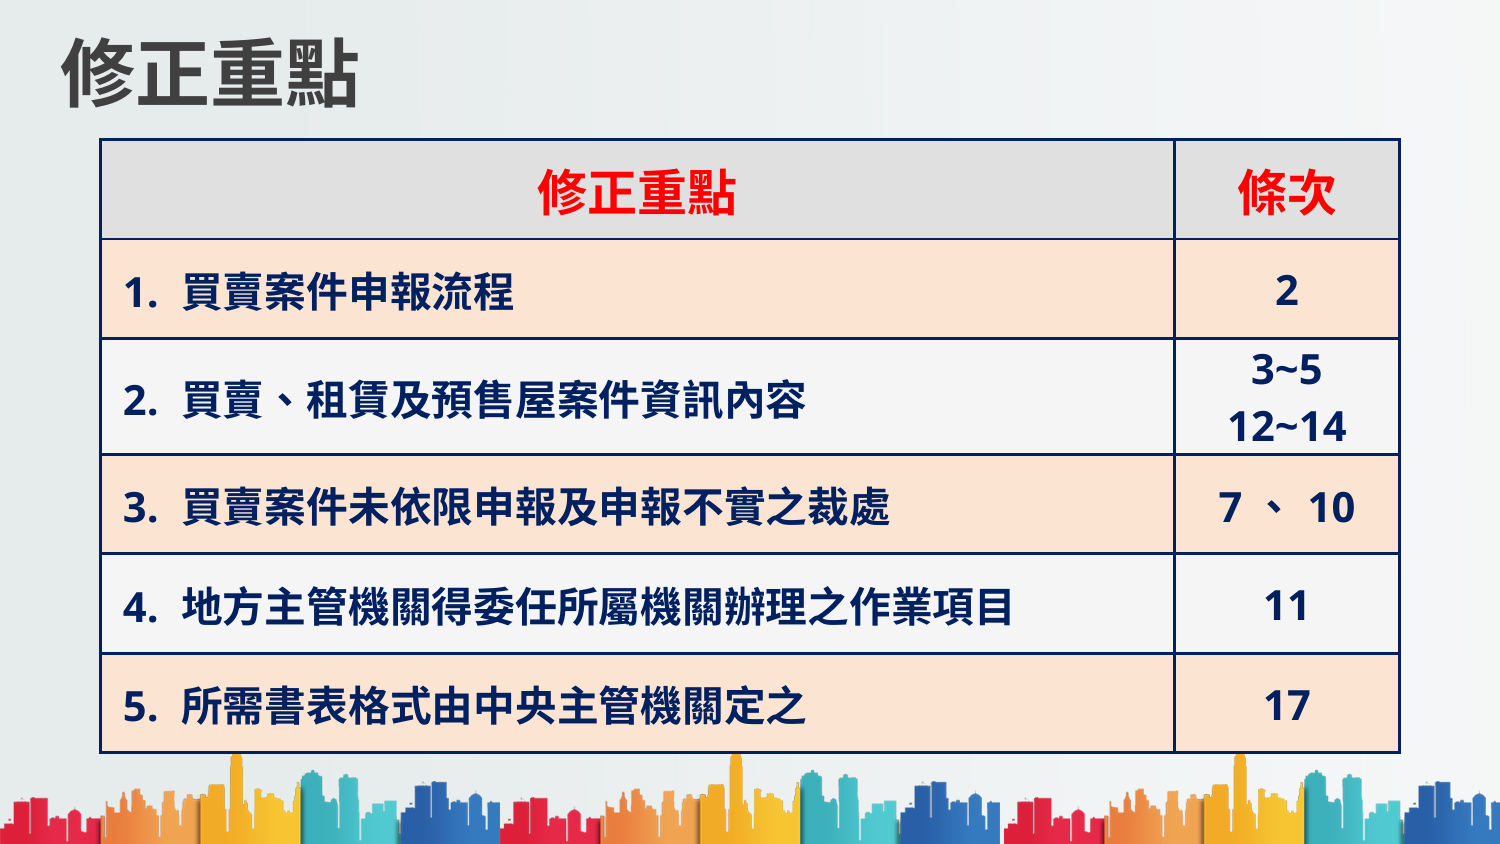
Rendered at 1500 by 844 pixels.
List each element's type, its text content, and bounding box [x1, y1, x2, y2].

table_cell 3. 買賣案件未依限申報及申報不實之裁處 [102, 456, 1173, 552]
table_cell 17 [1176, 655, 1398, 751]
table_cell 11 [1176, 555, 1398, 652]
table_cell 2. 買賣、租賃及預售屋案件資訊內容 [102, 340, 1173, 453]
table_cell 3~5 12~14 [1176, 340, 1398, 453]
table_header 條次 [1176, 141, 1398, 238]
table_cell 7、10 [1176, 456, 1398, 552]
table_cell 5. 所需書表格式由中央主管機關定之 [102, 655, 1173, 751]
text_box 修正重點 [17, 32, 421, 112]
table_cell 2 [1176, 240, 1398, 337]
table_cell 4. 地方主管機關得委任所屬機關辦理之作業項目 [102, 555, 1173, 652]
table_header 修正重點 [102, 141, 1173, 238]
picture [0, 0, 1500, 844]
table_cell 1. 買賣案件申報流程 [102, 240, 1173, 337]
